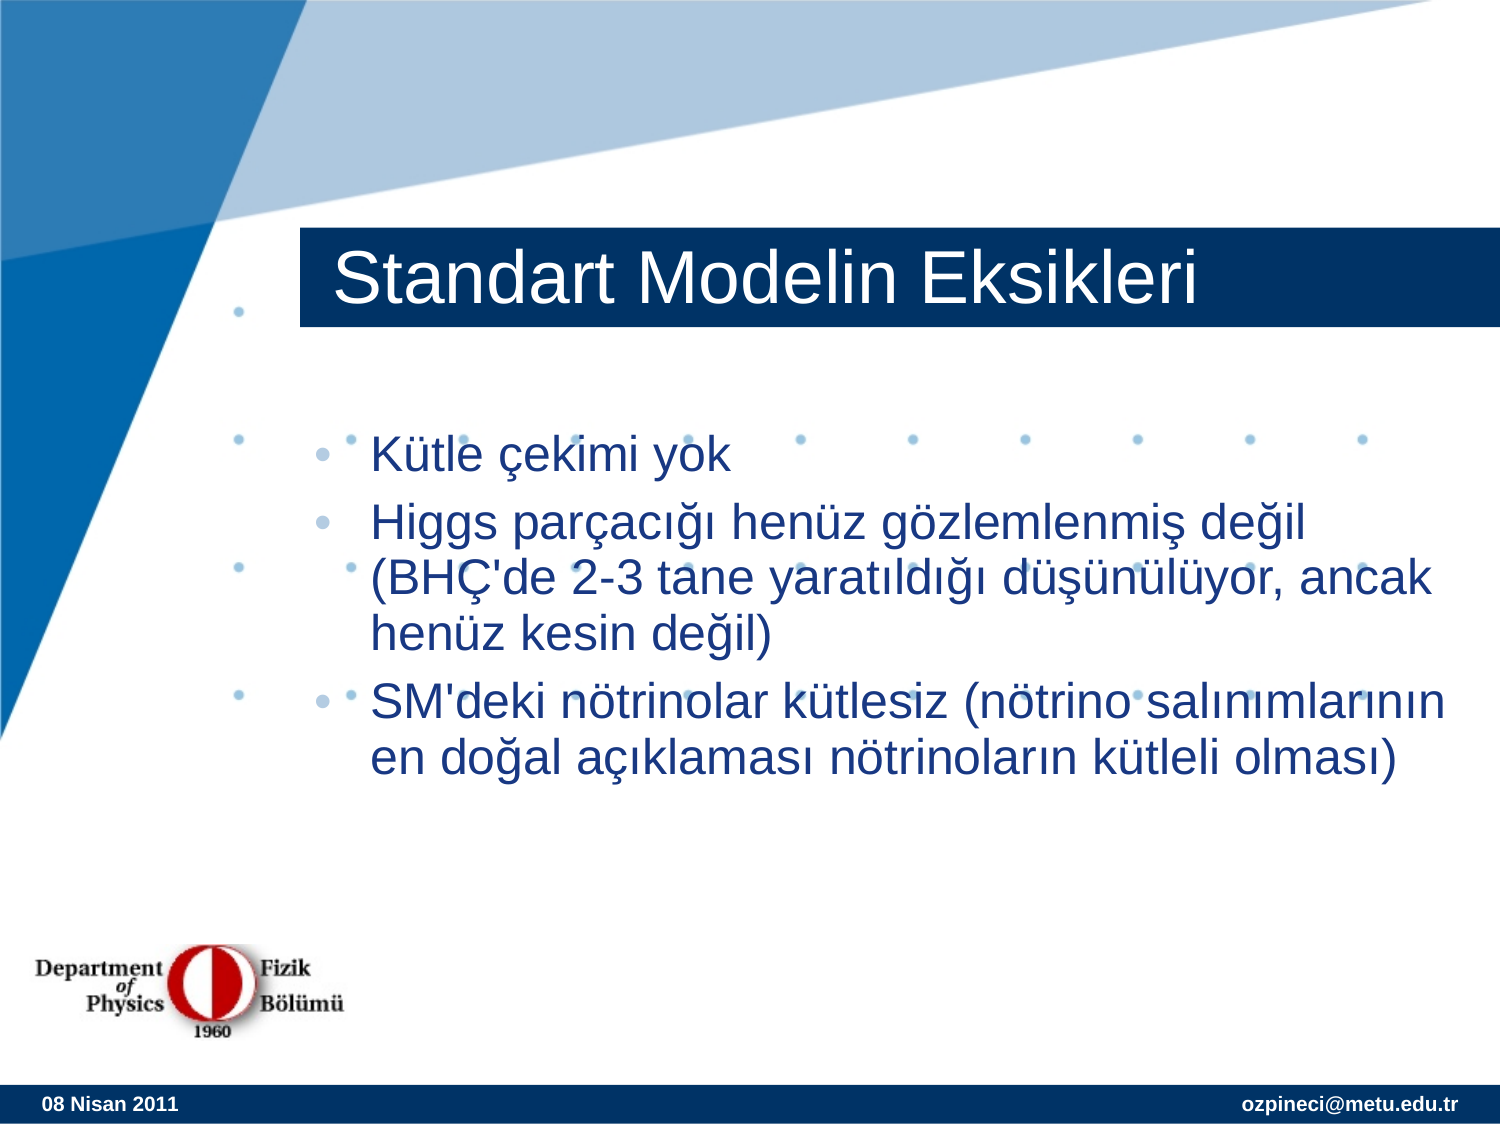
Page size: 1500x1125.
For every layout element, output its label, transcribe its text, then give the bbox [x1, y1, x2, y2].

picture [0, 0, 1500, 842]
list Kütle çekimi yok Higgs parçacığı henüz gözlemlenmiş değil (BHÇ'de 2-3 tane yaratıldığı düşünülüyor, ancak henüz kesin değil) SM'deki nötrinolar kütlesiz (nötrino salınımlarının en doğal açıklaması nötrinoların kütleli olması) [299, 350, 1475, 1013]
title Standart Modelin Eksikleri [300, 227, 1500, 328]
picture [29, 944, 394, 1041]
